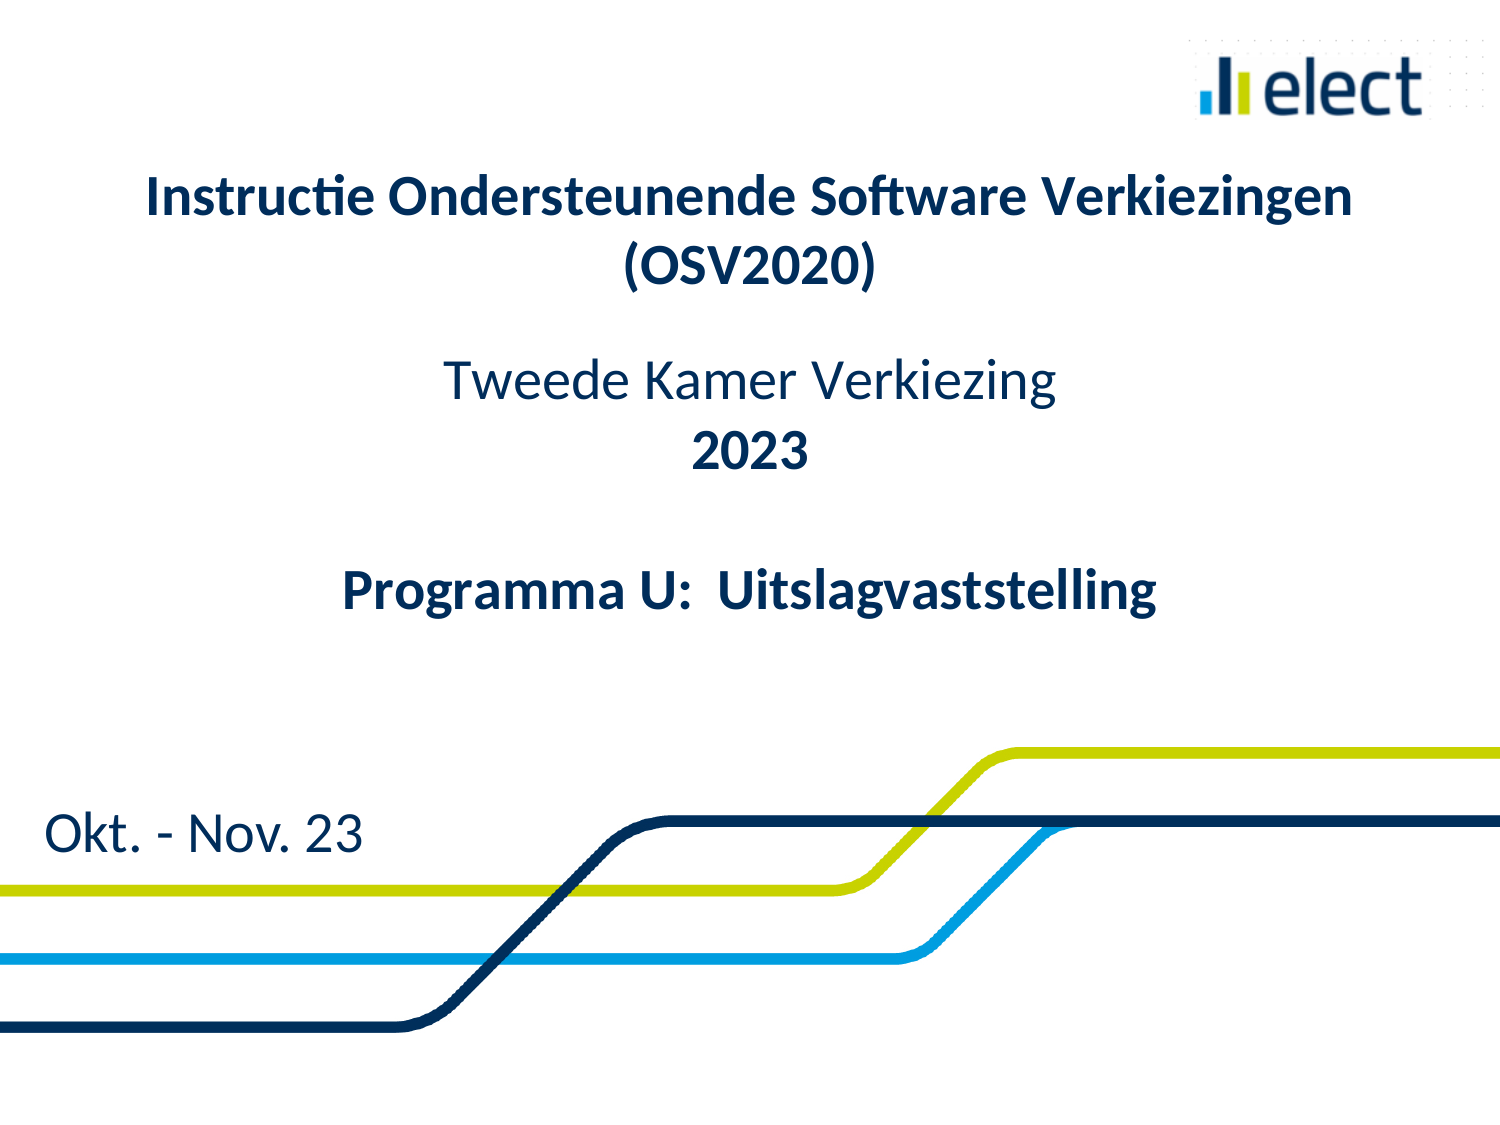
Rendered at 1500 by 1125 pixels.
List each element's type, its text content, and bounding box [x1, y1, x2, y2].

title Instructie Ondersteunende Software Verkiezingen (OSV2020) Tweede Kamer Verkiezing 2023 Programma U: Uitslagvaststelling [0, 149, 1500, 715]
text_box Okt. - Nov. 23 [29, 786, 1247, 873]
